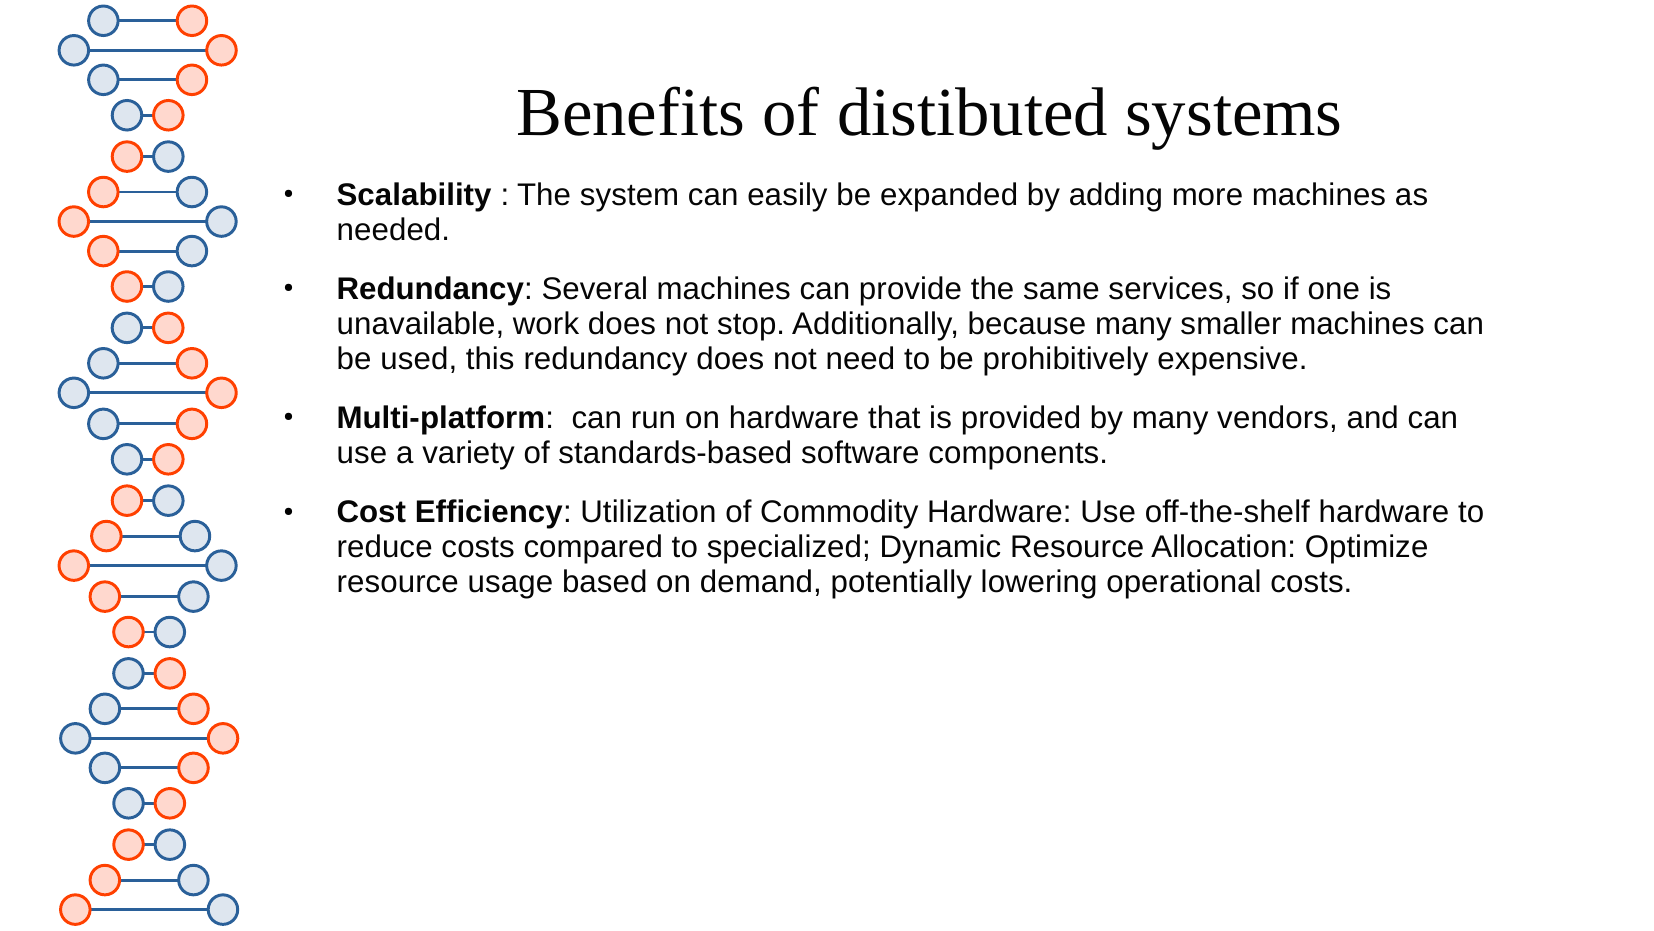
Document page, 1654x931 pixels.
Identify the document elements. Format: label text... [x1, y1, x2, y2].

list Scalability : The system can easily be expanded by adding more machines as needed. Redundancy: Several machines can provide the same services, so if one is unavailable, work does not stop. Additionally, because many smaller machines can be used, this redundancy does not need to be prohibitively expensive. Multi-platform: can run on hardware that is provided by many vendors, and can use a variety of standards-based software components. Cost Efficiency: Utilization of Commodity Hardware: Use off-the-shelf hardware to reduce costs compared to specialized; Dynamic Resource Allocation: Optimize resource usage based on demand, potentially lowering operational costs. [265, 177, 1489, 857]
title Benefits of distibuted systems [265, 35, 1595, 189]
